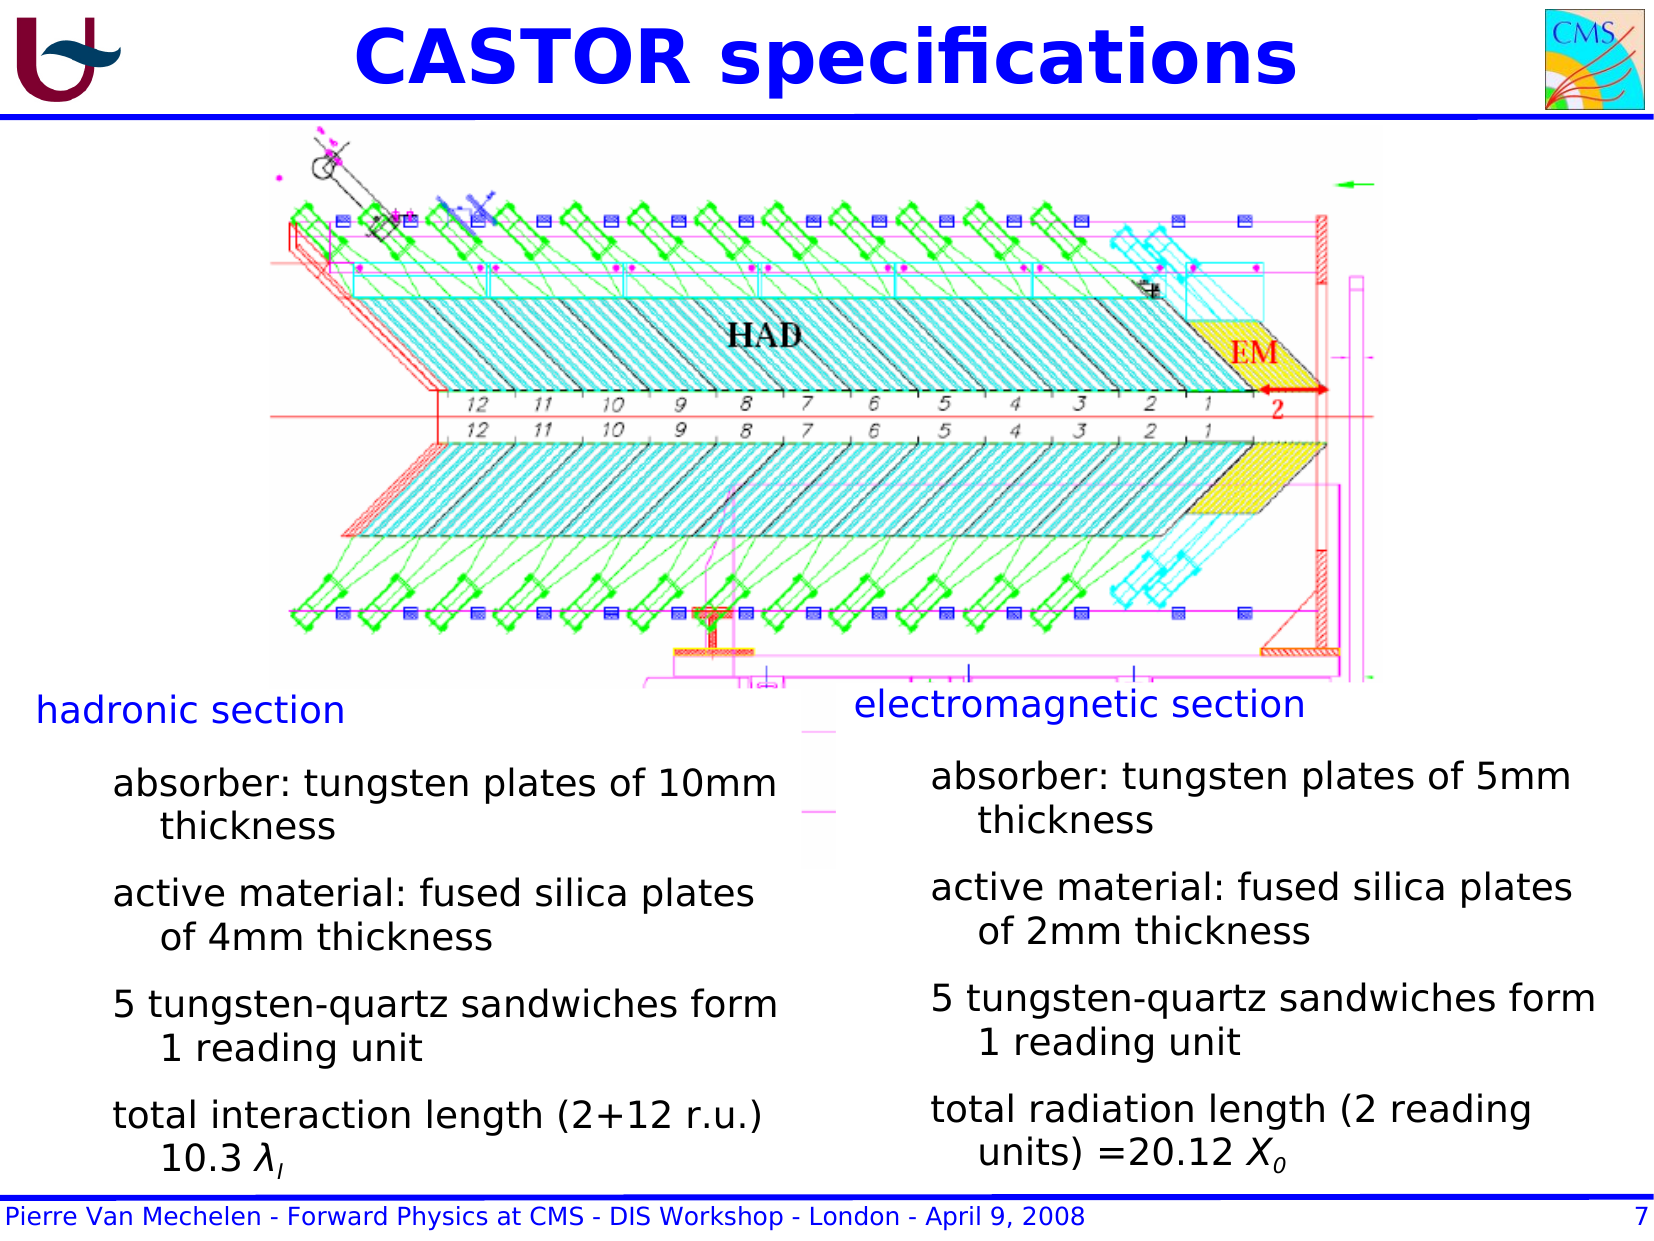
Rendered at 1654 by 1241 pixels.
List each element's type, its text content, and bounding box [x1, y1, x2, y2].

picture [9, 10, 128, 109]
picture [257, 125, 1393, 872]
title CASTOR specifications [147, 8, 1506, 107]
picture [1545, 9, 1645, 110]
list electromagnetic section absorber: tungsten plates of 5mm thickness active material: fused silica plates of 2mm thickness 5 tungsten-quartz sandwiches form 1 reading unit total radiation length (2 reading units) =20.12 X0 [835, 682, 1620, 1189]
list hadronic section absorber: tungsten plates of 10mm thickness active material: fused silica plates of 4mm thickness 5 tungsten-quartz sandwiches form 1 reading unit total interaction length (2+12 r.u.) 10.3 λI [17, 688, 802, 1185]
